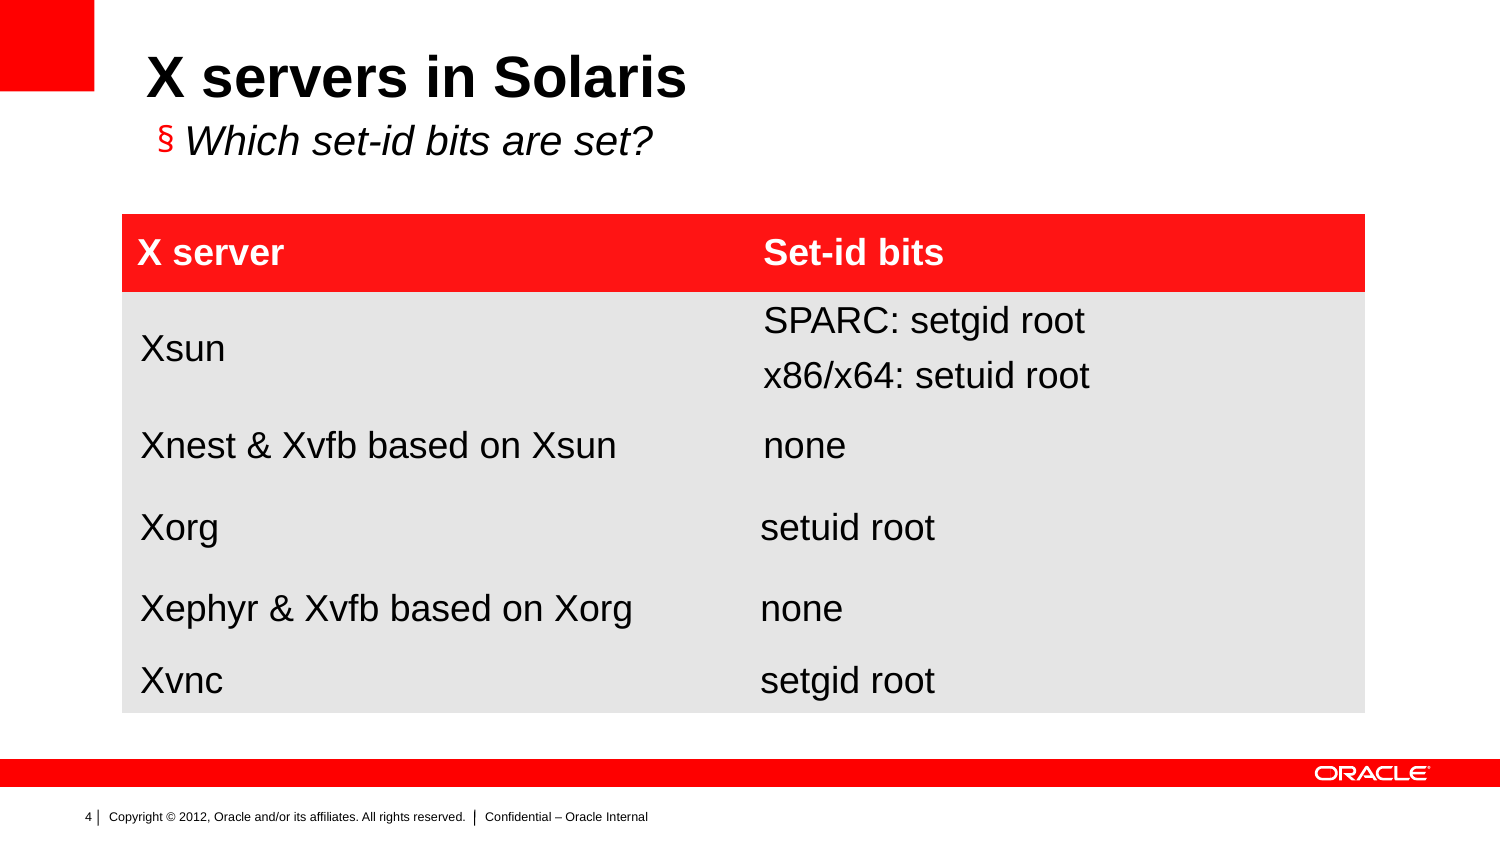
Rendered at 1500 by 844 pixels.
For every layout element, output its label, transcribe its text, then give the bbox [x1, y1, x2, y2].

table_cell Xephyr & Xvfb based on Xorg [122, 568, 745, 649]
table_cell Xnest & Xvfb based on Xsun [122, 404, 745, 486]
table_cell Xorg [122, 486, 745, 568]
title X servers in Solaris [131, 40, 1482, 167]
table_cell none [745, 568, 1365, 649]
table_cell SPARC: setgid root x86/x64: setuid root [745, 292, 1365, 404]
picture [0, 759, 1500, 787]
table_header X server [122, 214, 745, 292]
table_cell Xvnc [122, 649, 745, 713]
table_header Set-id bits [745, 214, 1365, 292]
table_cell Xsun [122, 292, 745, 404]
list Which set-id bits are set? [132, 106, 1482, 157]
table_cell setgid root [745, 649, 1365, 713]
table_cell none [745, 404, 1365, 486]
table_cell setuid root [745, 486, 1365, 568]
